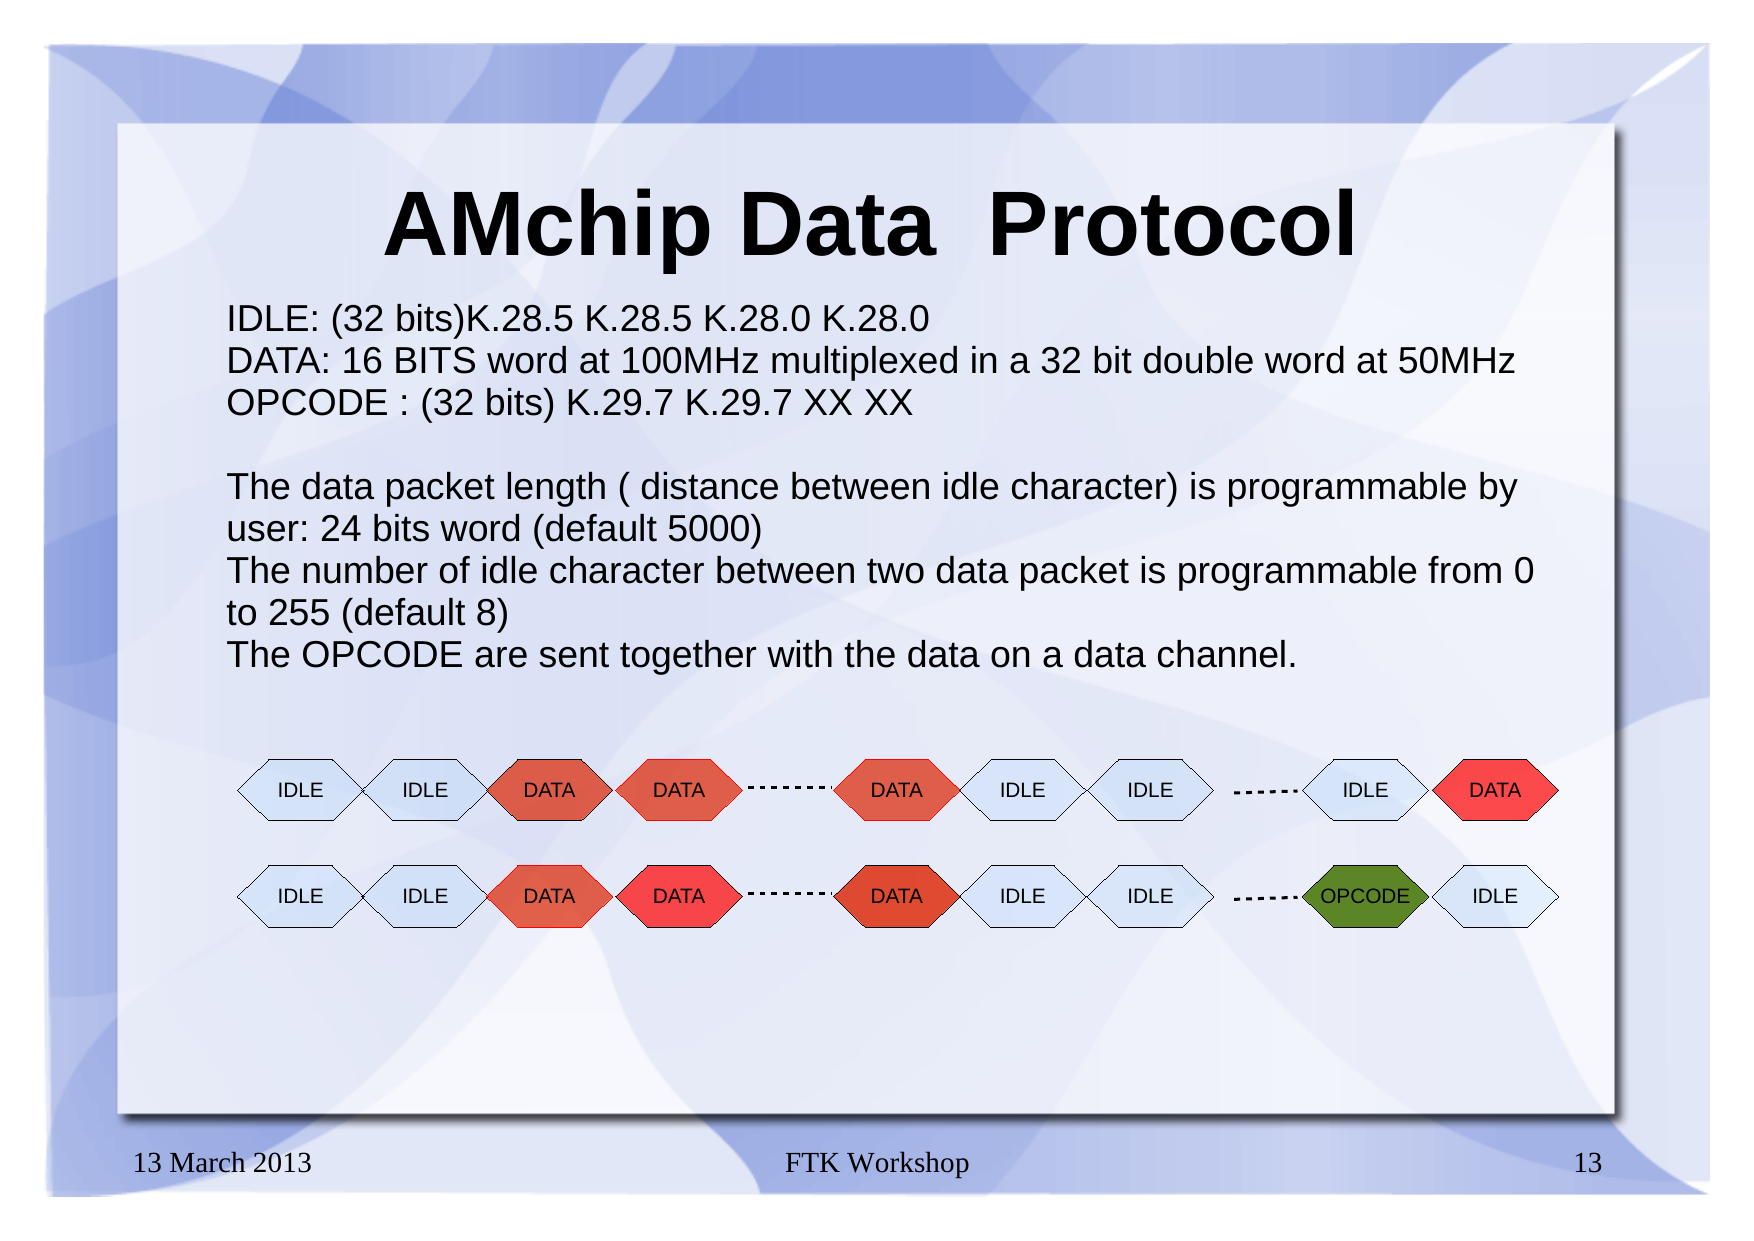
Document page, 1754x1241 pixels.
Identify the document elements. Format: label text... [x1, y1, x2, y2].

text_box IDLE [361, 865, 487, 928]
text_box IDLE: (32 bits)K.28.5 K.28.5 K.28.0 K.28.0 DATA: 16 BITS word at 100MHz multiplexed in a 32 bit double word at 50MHz OPCODE : (32 bits) K.29.7 K.29.7 XX XX The data packet length ( distance between idle character) is programmable by user: 24 bits word (default 5000) The number of idle character between two data packet is programmable from 0 to 255 (default 8) The OPCODE are sent together with the data on a data channel. [211, 290, 1589, 683]
text_box DATA [486, 865, 613, 928]
text_box IDLE [1087, 759, 1214, 821]
text_box IDLE [237, 865, 363, 928]
title AMchip Data Protocol [126, 127, 1591, 321]
text_box IDLE [959, 759, 1087, 821]
text_box OPCODE [1302, 865, 1429, 928]
text_box IDLE [1432, 865, 1559, 928]
picture [43, 43, 1710, 1197]
text_box DATA [486, 759, 613, 821]
text_box IDLE [1087, 865, 1214, 928]
text_box DATA [833, 865, 960, 928]
text_box DATA [615, 865, 743, 928]
text_box DATA [833, 759, 960, 821]
text_box IDLE [237, 759, 362, 821]
text_box DATA [615, 759, 743, 821]
text_box IDLE [361, 759, 487, 821]
text_box IDLE [1302, 759, 1429, 821]
text_box DATA [1432, 759, 1559, 821]
text_box IDLE [959, 865, 1087, 928]
